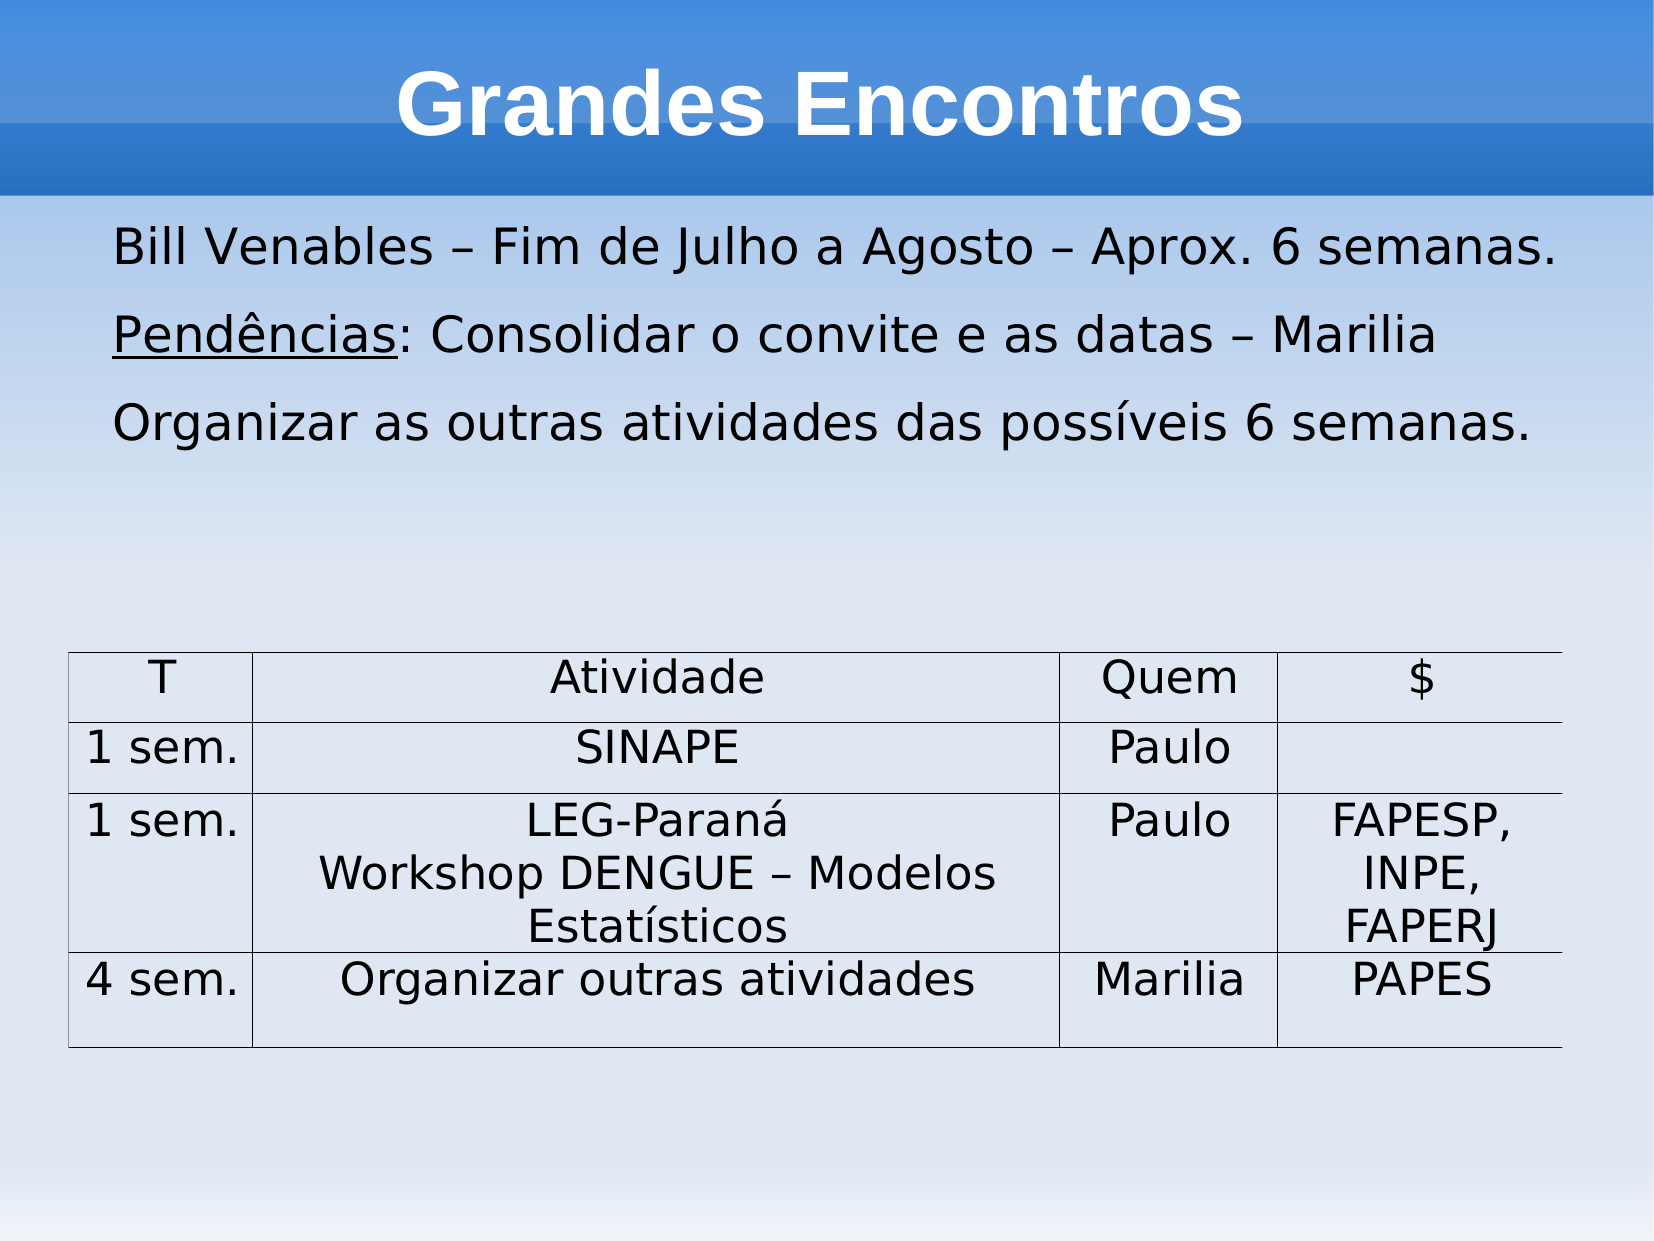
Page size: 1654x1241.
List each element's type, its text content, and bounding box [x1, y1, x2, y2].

title Grandes Encontros [76, 0, 1565, 208]
picture [0, 0, 1654, 1241]
chart [68, 651, 1563, 1062]
list Bill Venables – Fim de Julho a Agosto – Aprox. 6 semanas. Pendências: Consolidar o convite e as datas – Marilia Organizar as outras atividades das possíveis 6 semanas. [76, 218, 1565, 603]
